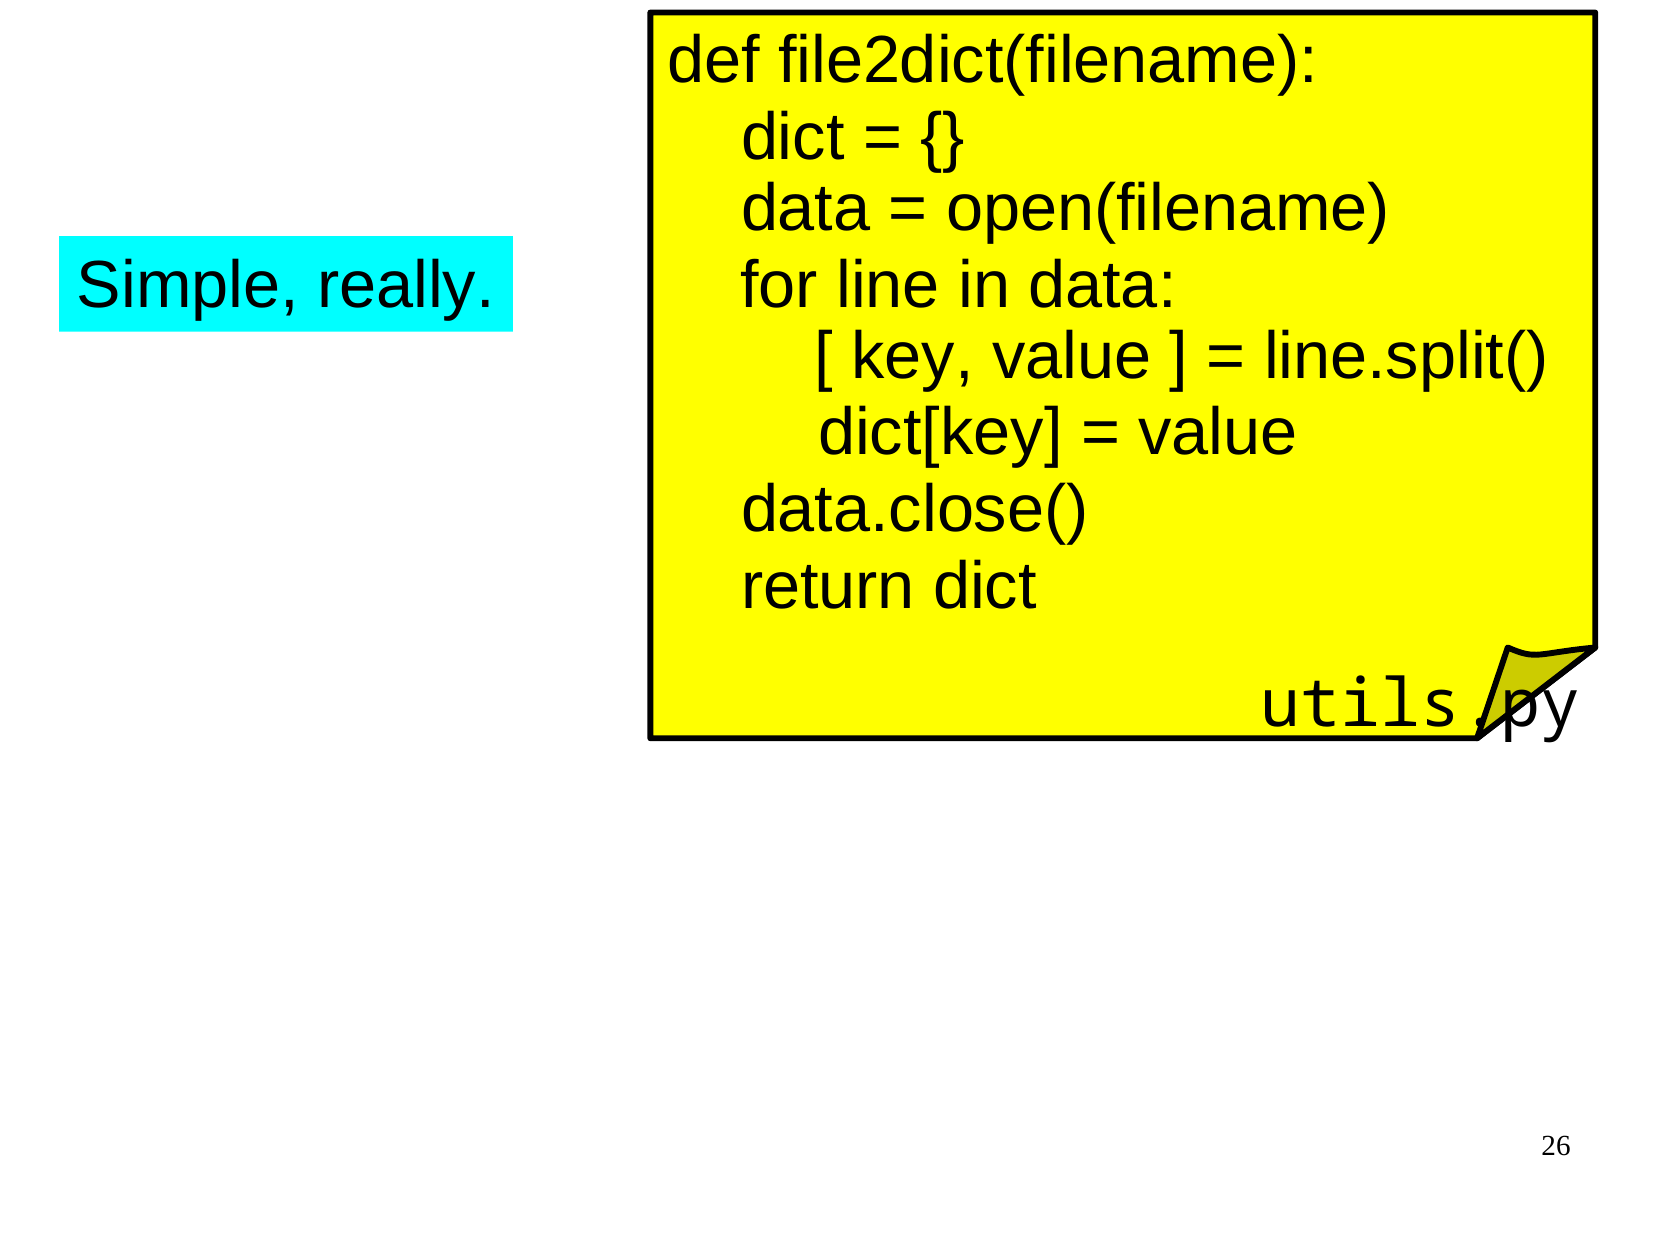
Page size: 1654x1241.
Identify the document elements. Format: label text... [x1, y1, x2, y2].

text_box utils.py [1245, 647, 1596, 739]
text_box for line in data: [648, 236, 1195, 332]
text_box def file2dict(filename): [649, 11, 1337, 108]
text_box [650, 12, 1596, 739]
text_box data.close() [649, 460, 1108, 557]
text_box return dict [649, 537, 1056, 633]
text_box data = open(filename) [649, 159, 1409, 255]
text_box dict = {} [649, 88, 984, 159]
text_box Simple, really. [59, 236, 513, 332]
text_box dict[key] = value [652, 383, 1317, 480]
text_box [ key, value ] = line.split() [649, 308, 1568, 404]
